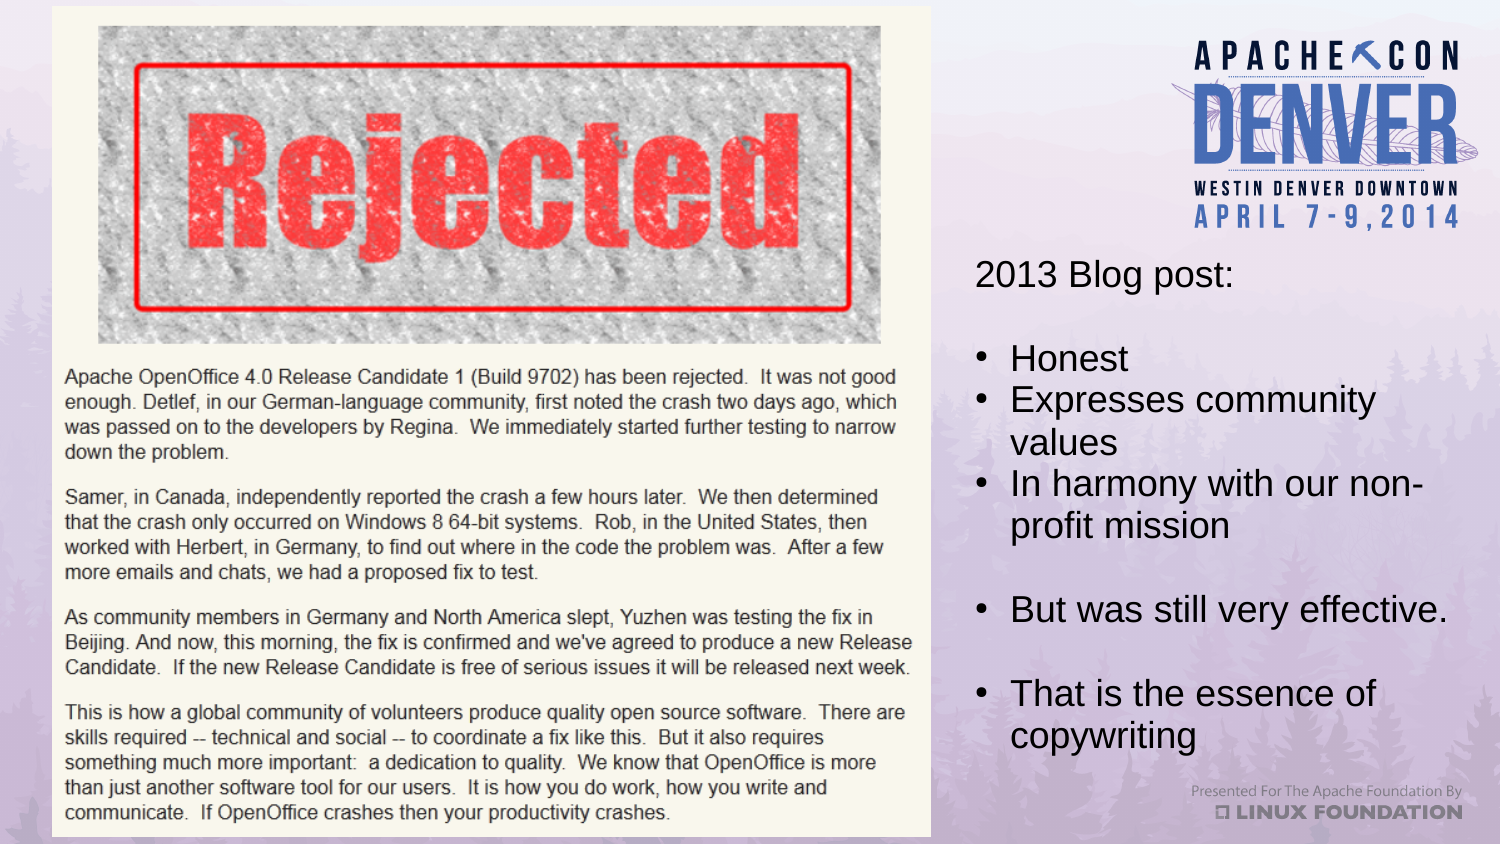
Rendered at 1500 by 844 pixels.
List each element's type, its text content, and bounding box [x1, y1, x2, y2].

picture [0, 0, 1500, 844]
text_box 2013 Blog post: Honest Expresses community values In harmony with our non-profit mission But was still very effective. That is the essence of copywriting [960, 245, 1471, 766]
